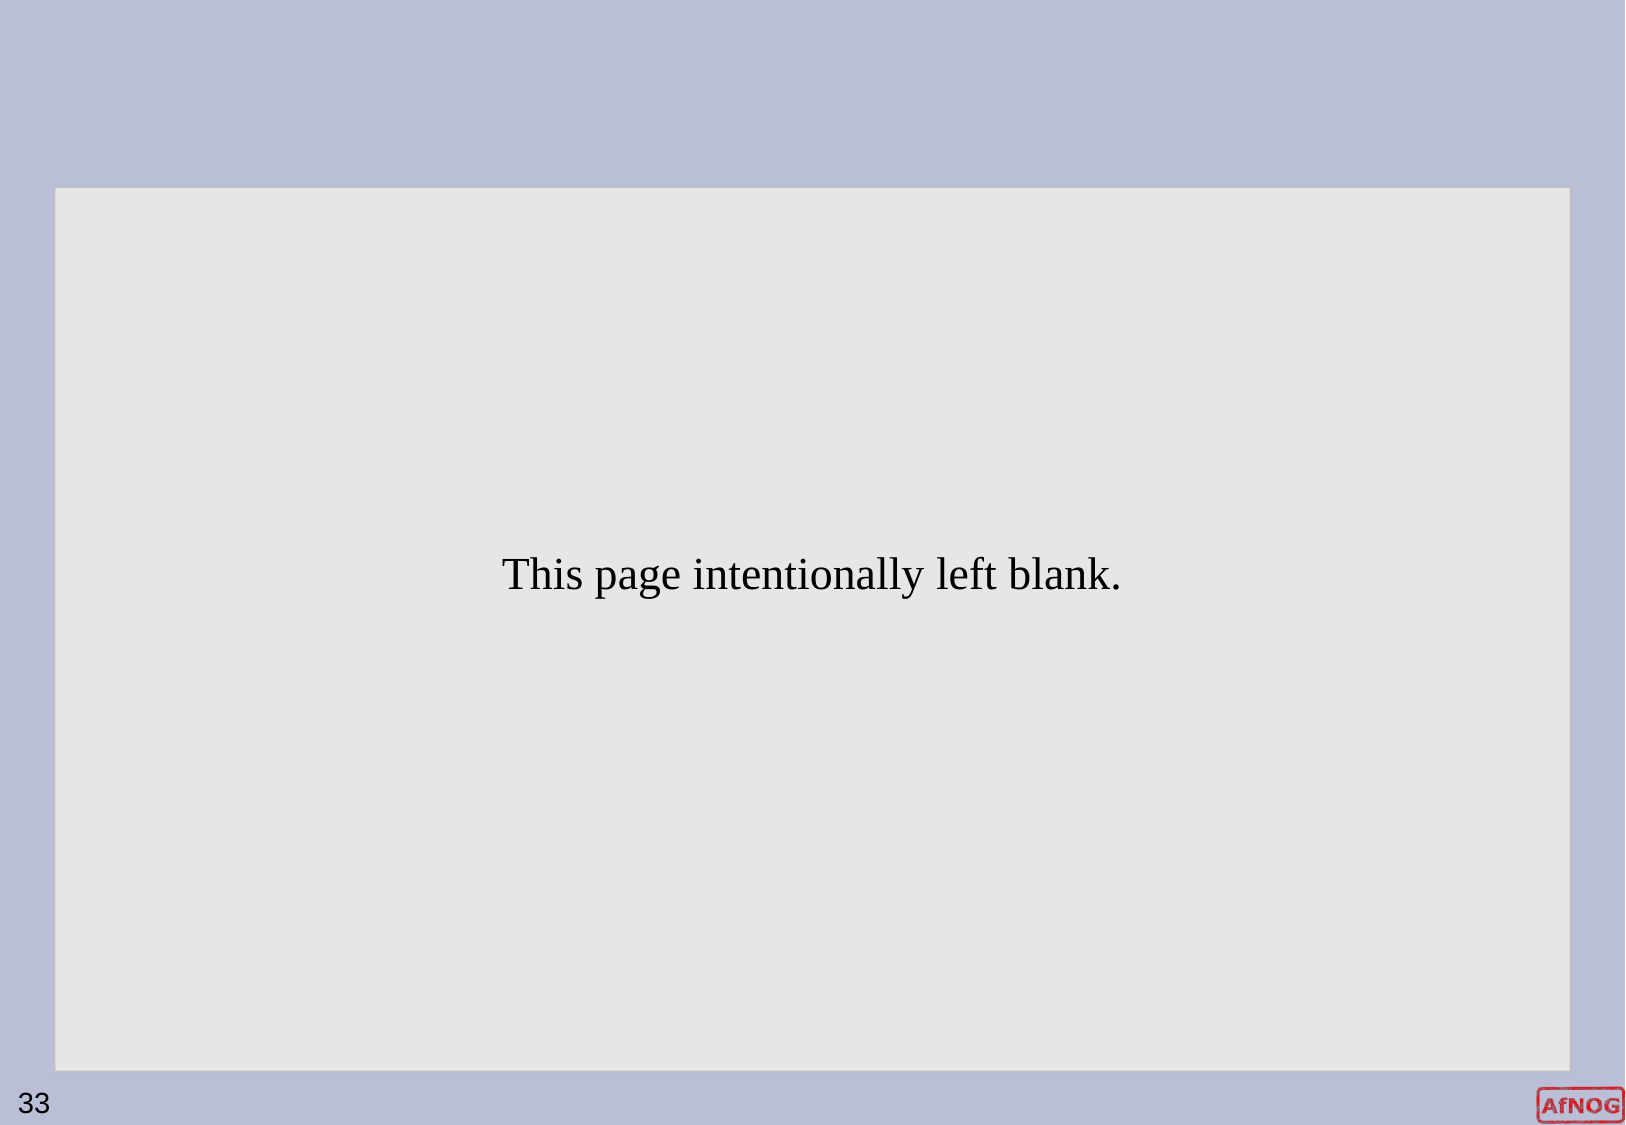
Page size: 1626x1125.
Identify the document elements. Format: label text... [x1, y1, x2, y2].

text_box This page intentionally left blank. [413, 543, 1211, 609]
picture [1535, 1085, 1626, 1125]
